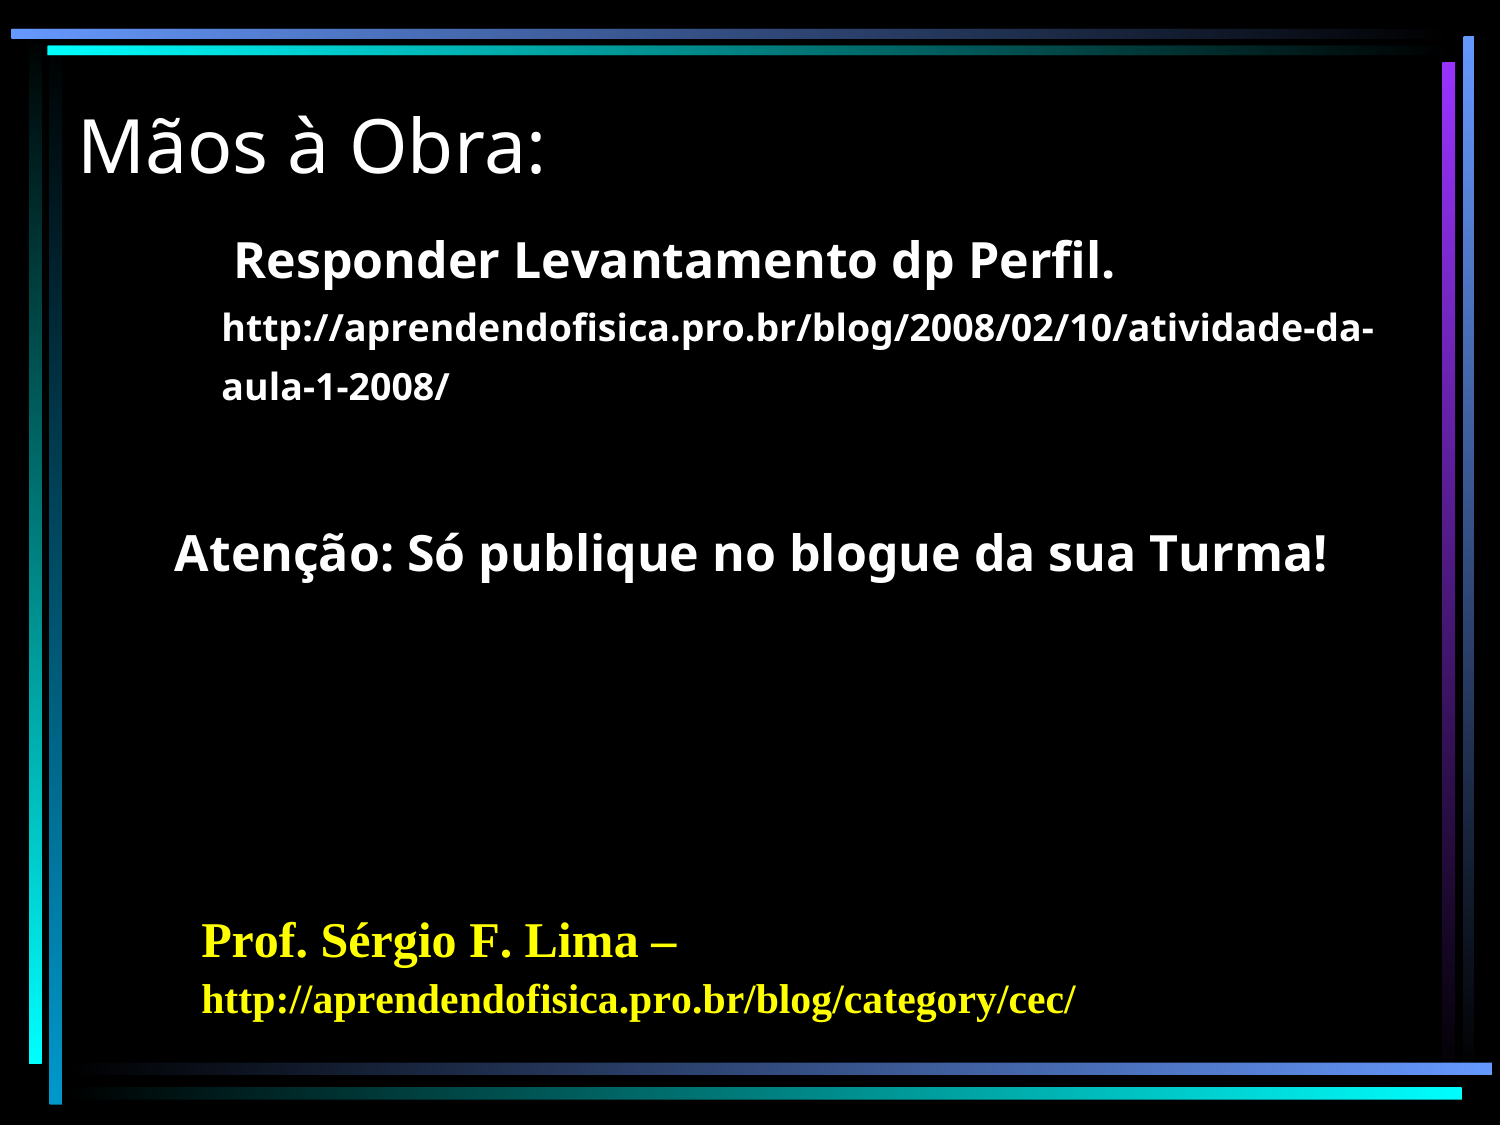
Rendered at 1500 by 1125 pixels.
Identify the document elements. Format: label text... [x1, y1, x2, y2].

text_box Atenção: Só publique no blogue da sua Turma! [147, 499, 1386, 595]
title Mãos à Obra: [62, 62, 1375, 190]
text_box Prof. Sérgio F. Lima – http://aprendendofisica.pro.br/blog/category/cec/ [186, 896, 1337, 1031]
text_box Responder Levantamento dp Perfil. http://aprendendofisica.pro.br/blog/2008/02/10/atividade-da-aula-1-2008/ [206, 206, 1415, 420]
